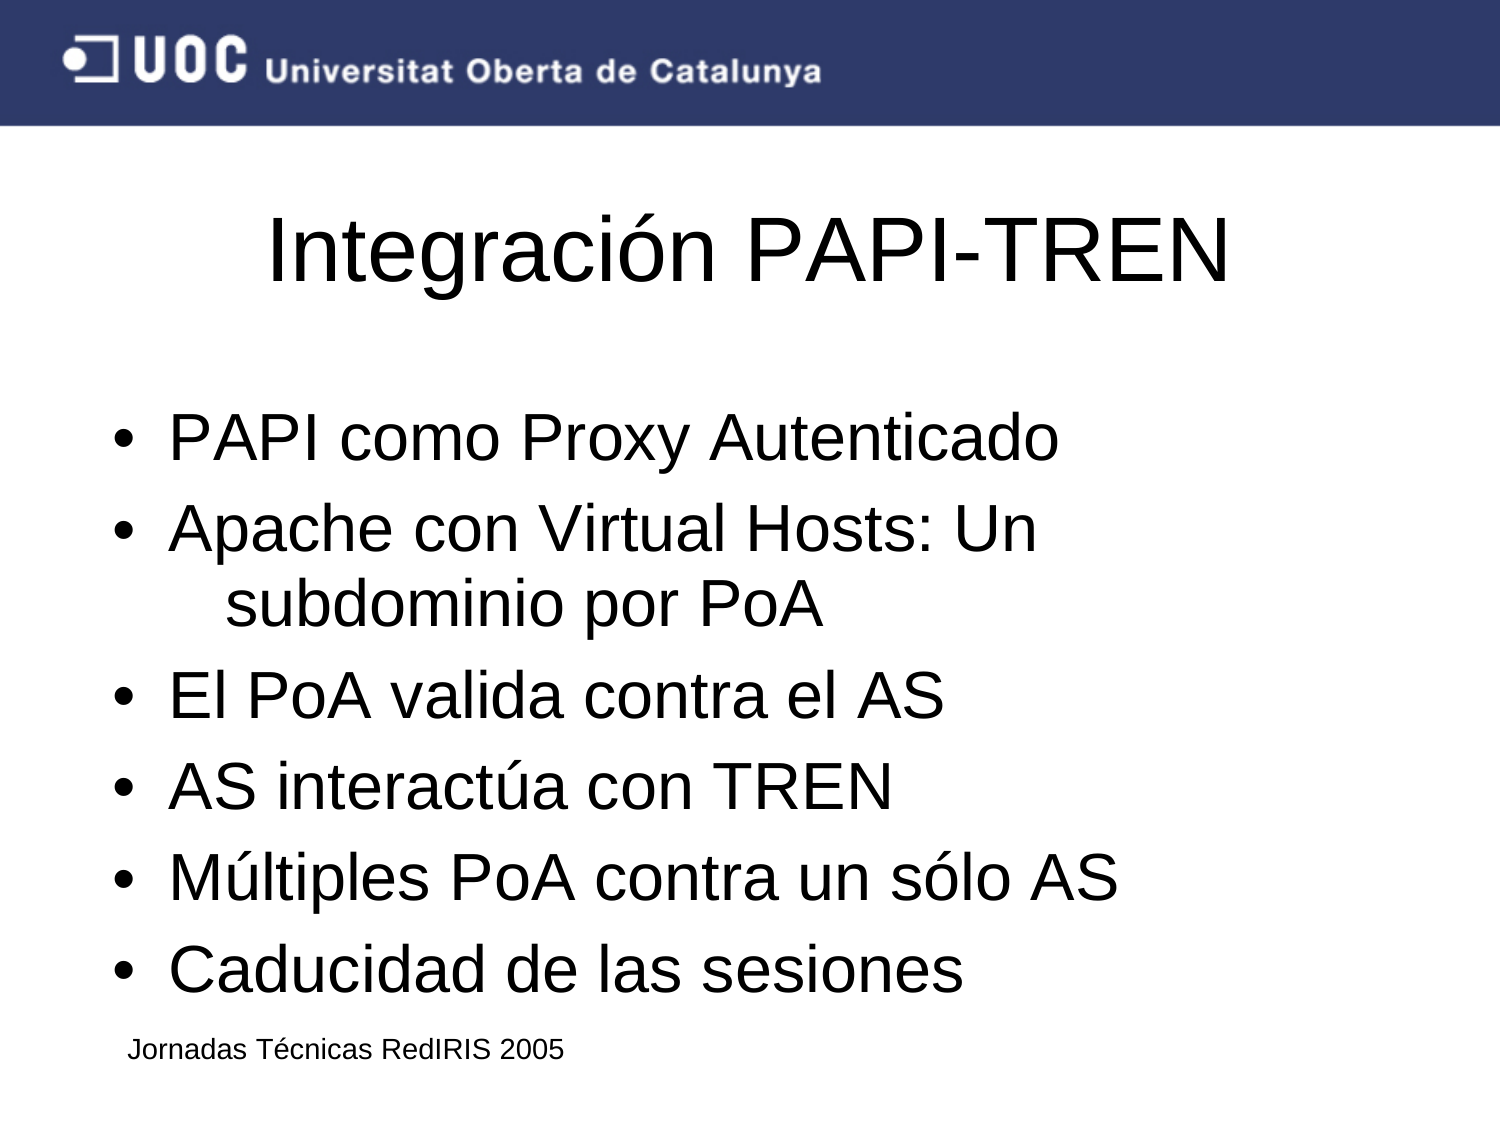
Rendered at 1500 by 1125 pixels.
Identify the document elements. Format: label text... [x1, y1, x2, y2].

title Integración PAPI-TREN [112, 131, 1388, 367]
list PAPI como Proxy Autenticado Apache con Virtual Hosts: Un subdominio por PoA El PoA valida contra el AS AS interactúa con TREN Múltiples PoA contra un sólo AS Caducidad de las sesiones [112, 399, 1388, 1095]
picture [0, 0, 1500, 1125]
